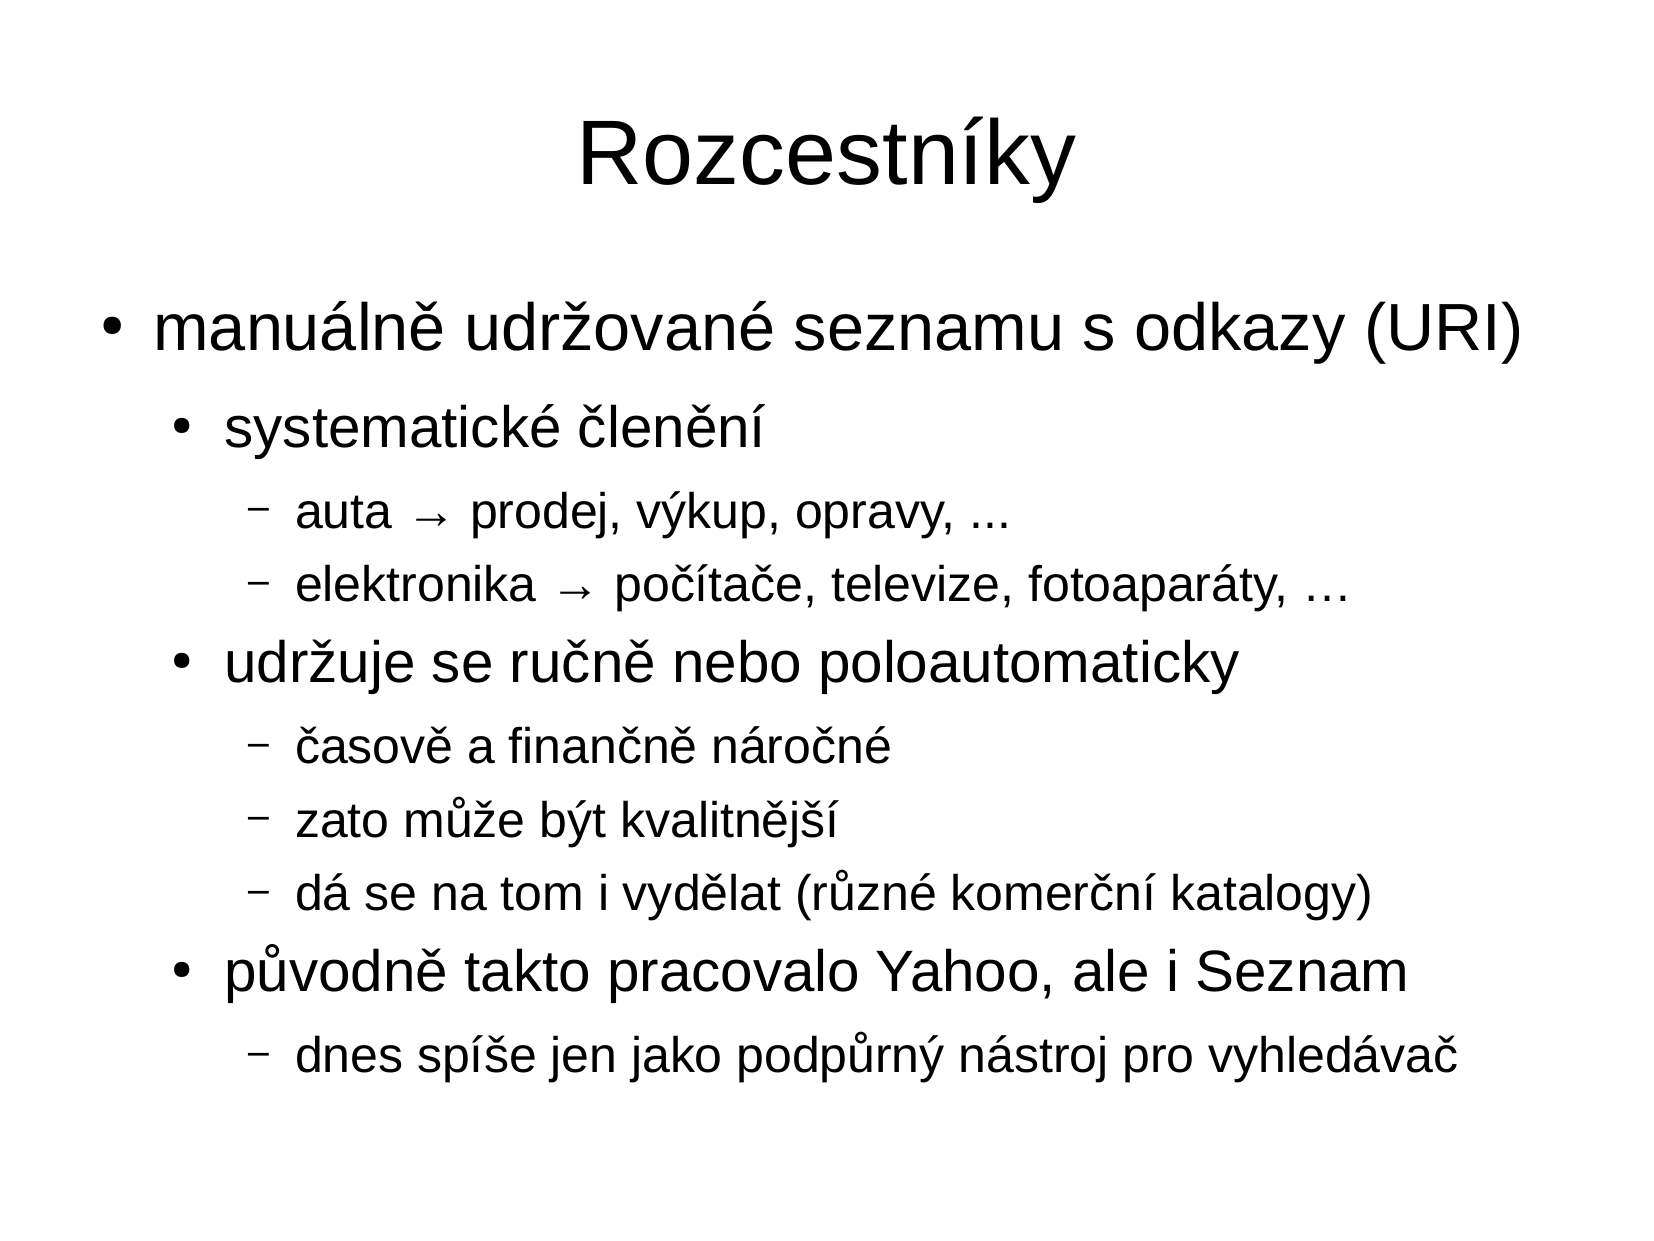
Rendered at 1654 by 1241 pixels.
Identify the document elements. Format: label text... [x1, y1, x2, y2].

title Rozcestníky [82, 49, 1571, 257]
list manuálně udržované seznamu s odkazy (URI) systematické členění auta → prodej, výkup, opravy, ... elektronika → počítače, televize, fotoaparáty, … udržuje se ručně nebo poloautomaticky časově a finančně náročné zato může být kvalitnější dá se na tom i vydělat (různé komerční katalogy) původně takto pracovalo Yahoo, ale i Seznam dnes spíše jen jako podpůrný nástroj pro vyhledávač [82, 290, 1571, 1109]
